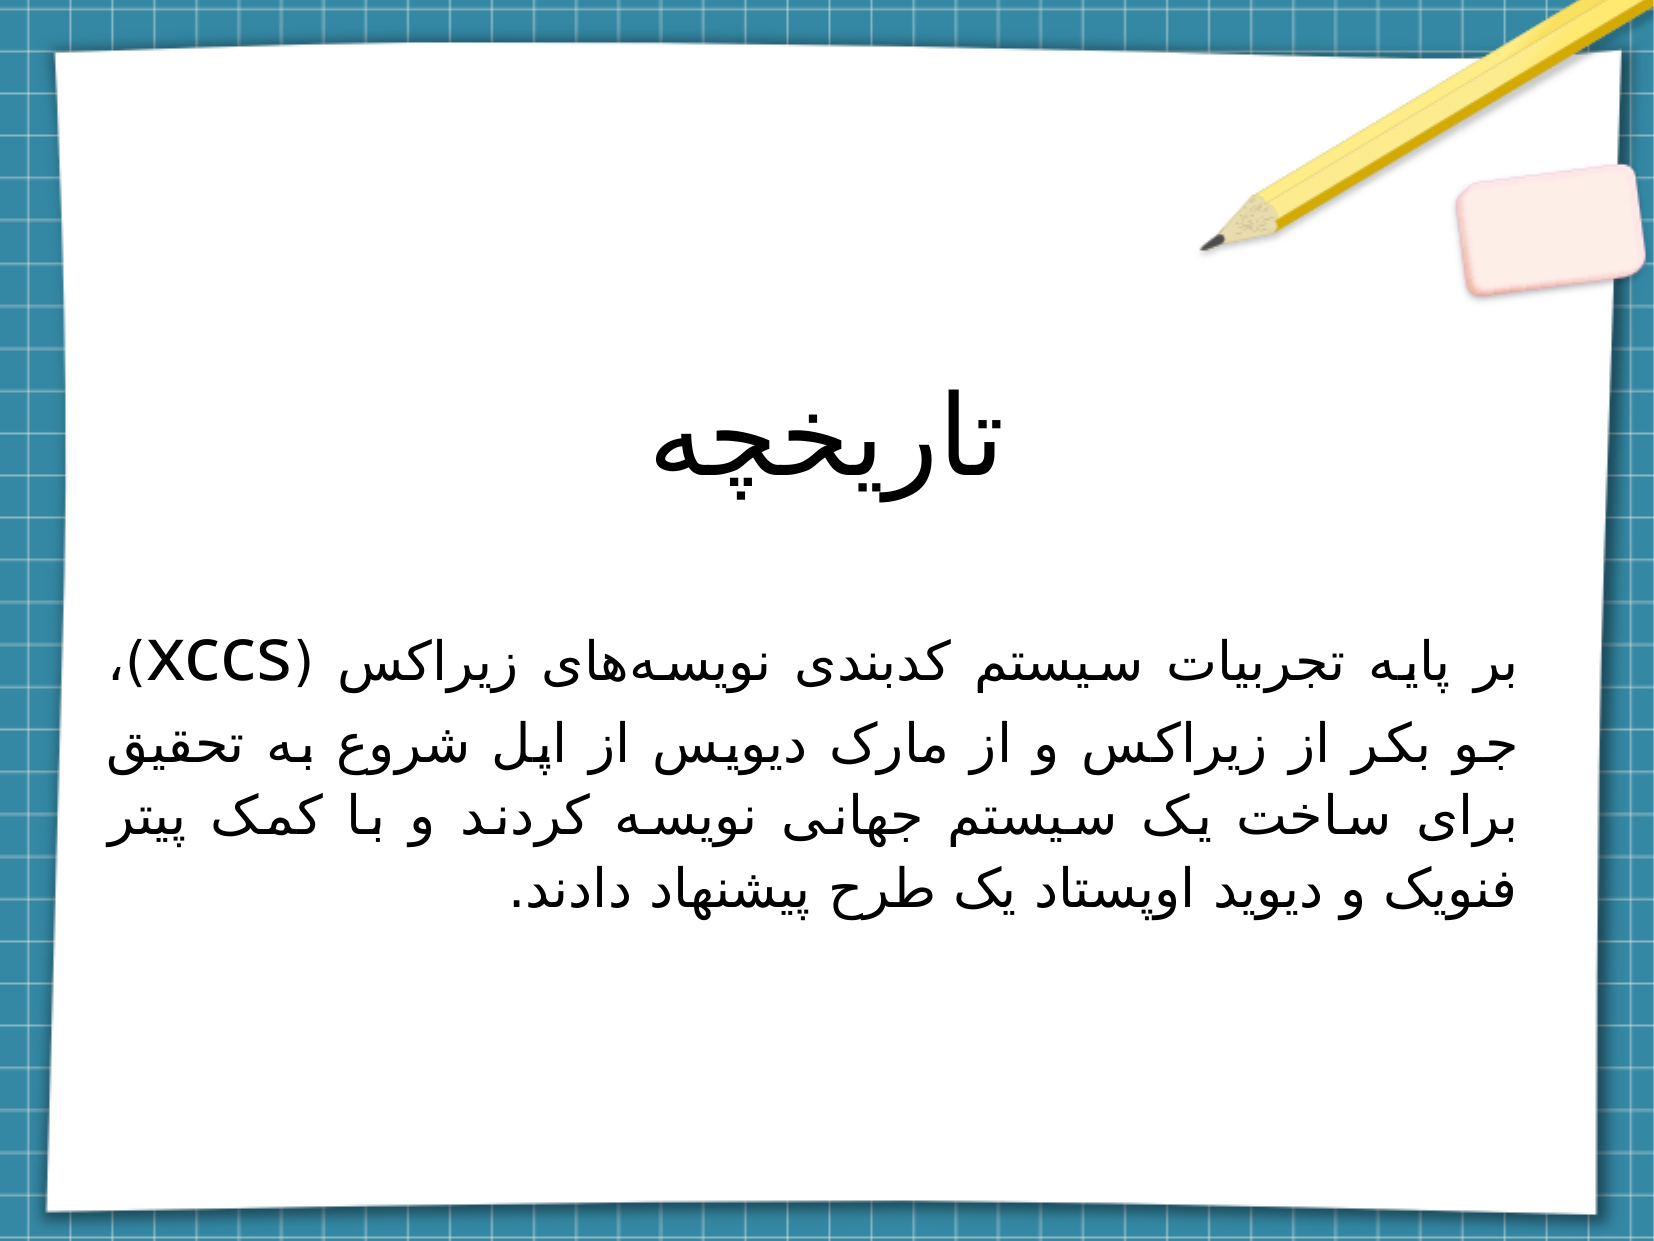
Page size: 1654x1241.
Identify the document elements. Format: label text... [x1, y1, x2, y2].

list بر پایه تجربیات سیستم کدبندی نویسه‌های زیراکس (xccs)، جو بکر از زیراکس و از مارک دیویس از اپل شروع به تحقیق برای ساخت یک سیستم جهانی نویسه کردند و با کمک پیتر فنویک و دیوید اوپستاد یک طرح پیشنهاد دادند. [101, 585, 1591, 1126]
picture [0, 0, 1654, 1241]
title تاریخچه [82, 332, 1571, 541]
